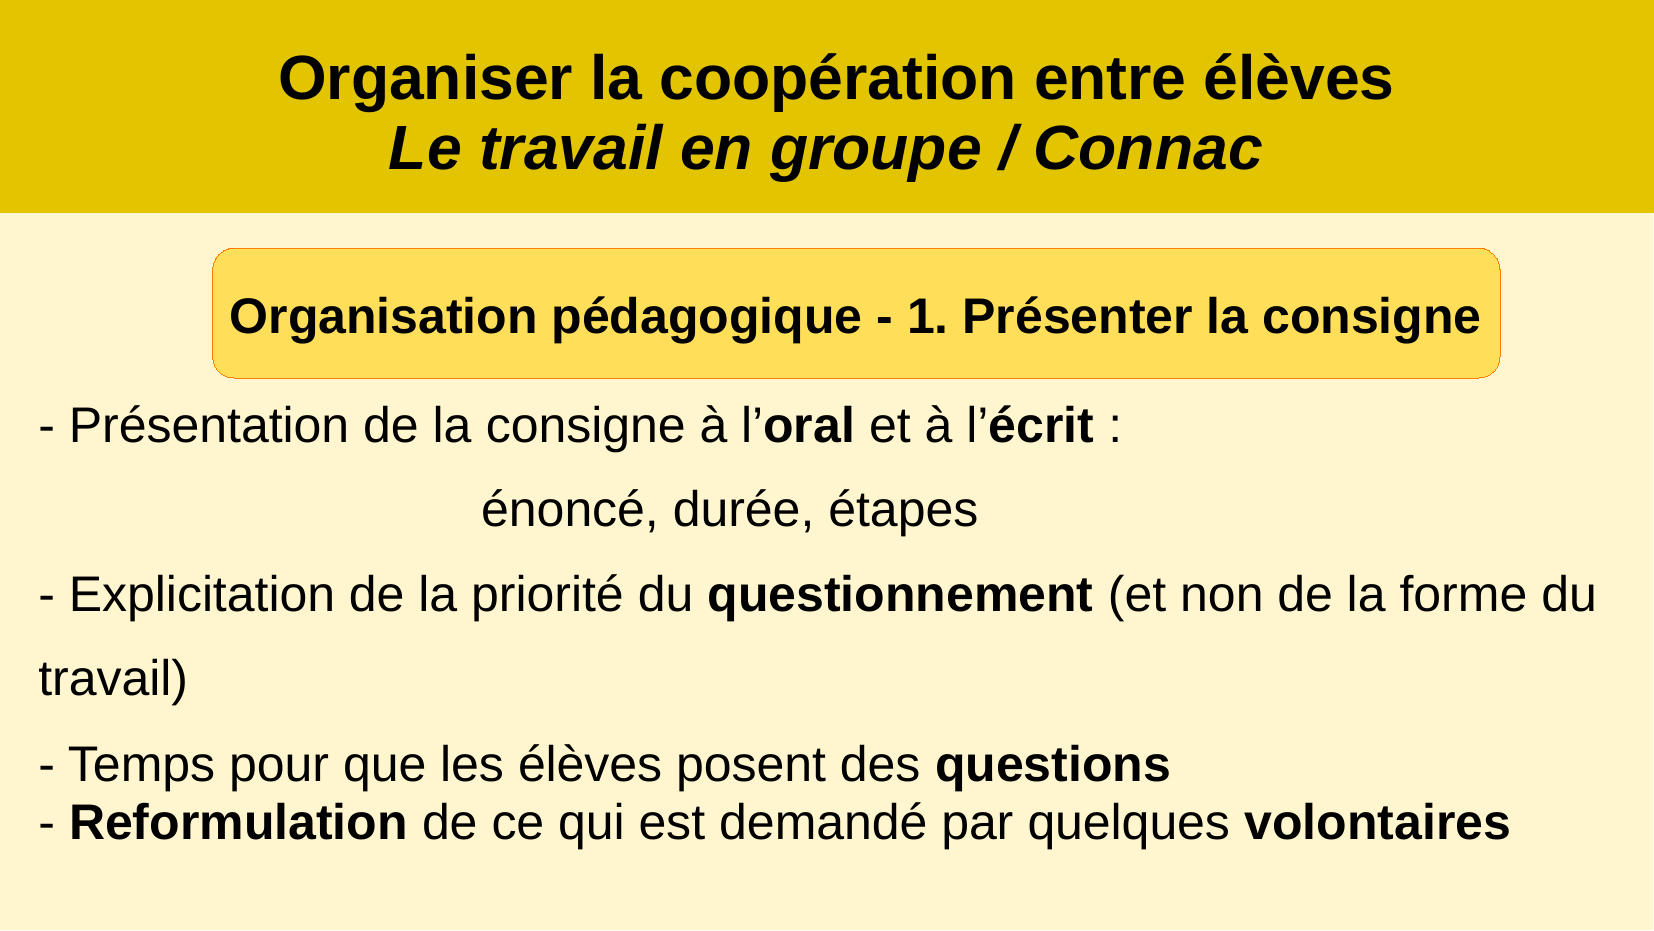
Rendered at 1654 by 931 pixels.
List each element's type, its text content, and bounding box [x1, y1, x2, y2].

text_box Organisation pédagogique - 1. Présenter la consigne [94, 281, 1619, 438]
text_box Organiser la coopération entre élèves Le travail en groupe / Connac [129, 35, 1489, 213]
text_box [212, 248, 1501, 281]
text_box [0, 0, 1654, 213]
text_box - Présentation de la consigne à l’oral et à l’écrit : énoncé, durée, étapes - Explicitation de la priorité du questionnement (et non de la forme du travail) - Temps pour que les élèves posent des questions - Reformulation de ce qui est demandé par quelques volontaires [23, 389, 1654, 908]
